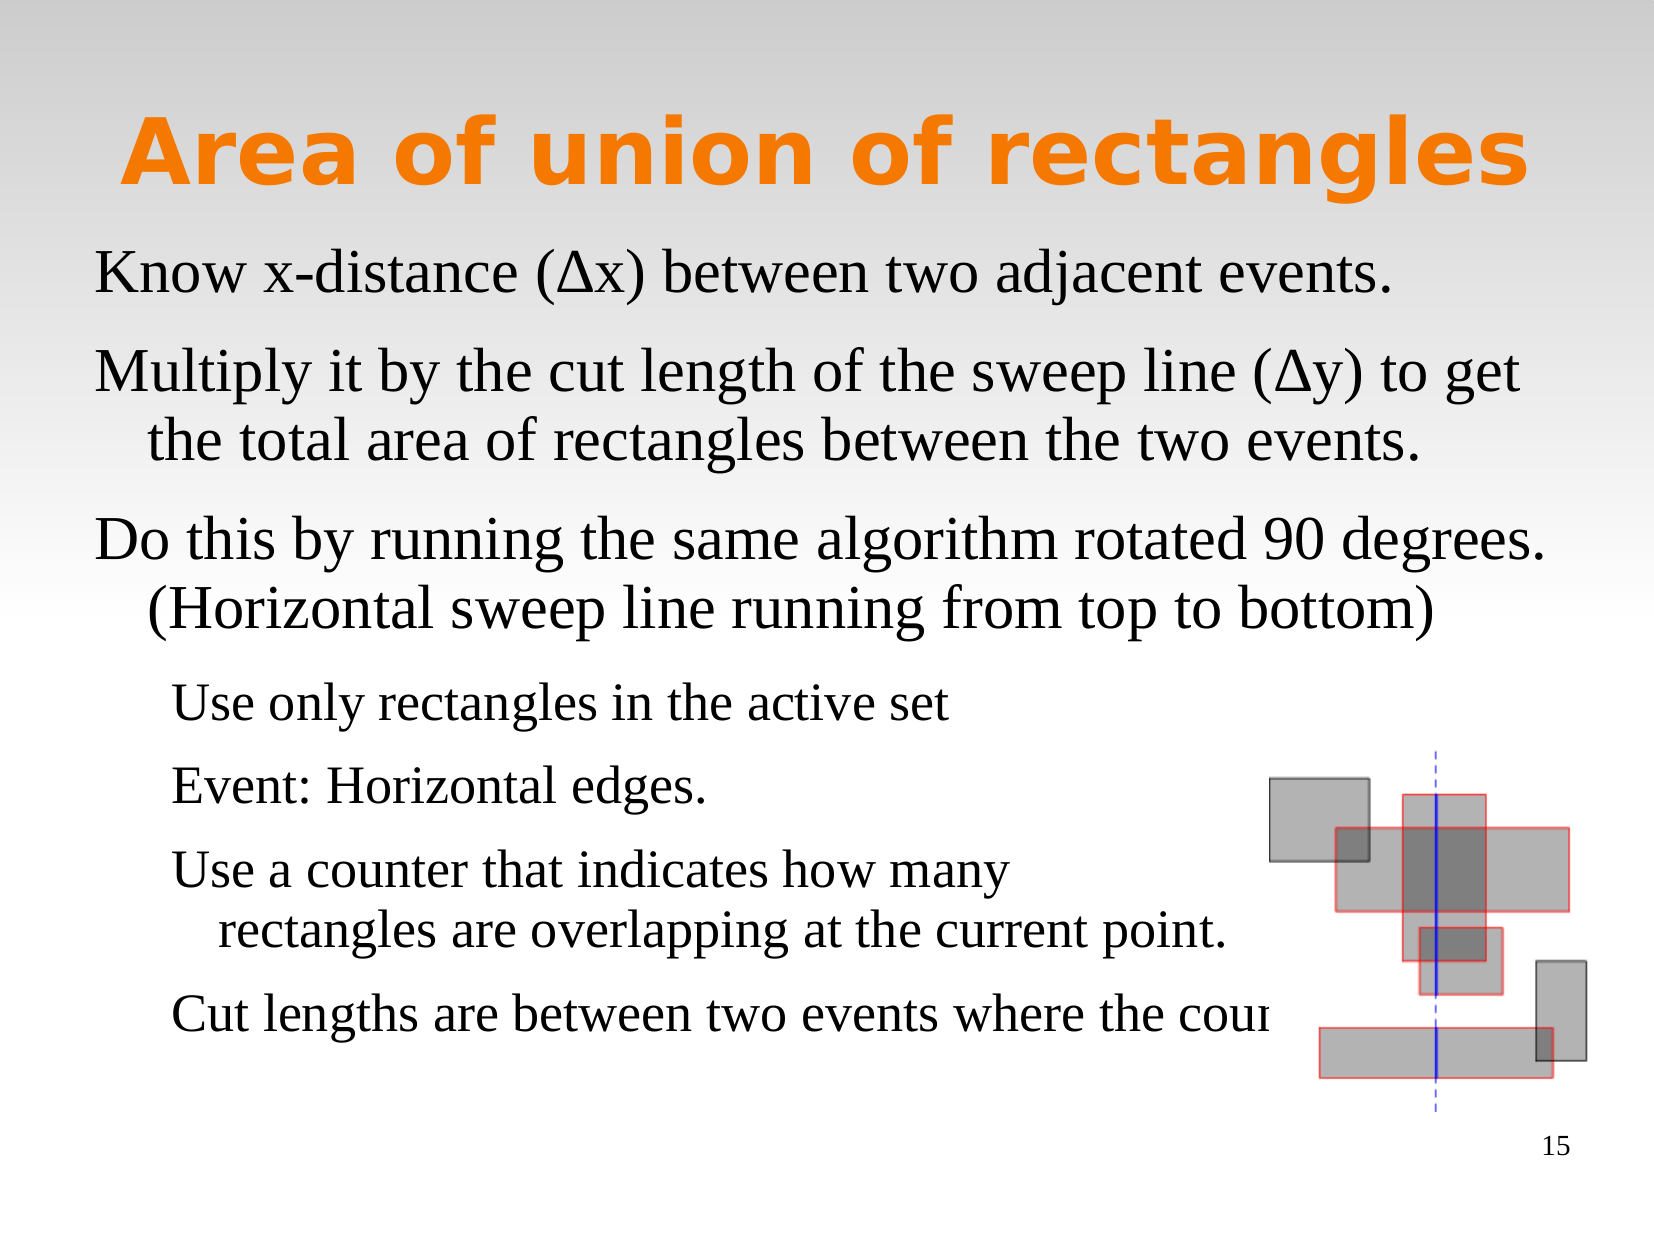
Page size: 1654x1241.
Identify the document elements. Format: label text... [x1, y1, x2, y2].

picture [1269, 744, 1589, 1112]
title Area of union of rectangles [82, 49, 1571, 257]
list Know x-distance (∆x) between two adjacent events. Multiply it by the cut length of the sweep line (∆y) to get the total area of rectangles between the two events. Do this by running the same algorithm rotated 90 degrees. (Horizontal sweep line running from top to bottom) Use only rectangles in the active set Event: Horizontal edges. Use a counter that indicates how many rectangles are overlapping at the current point. Cut lengths are between two events where the count is zero. [76, 237, 1565, 1178]
